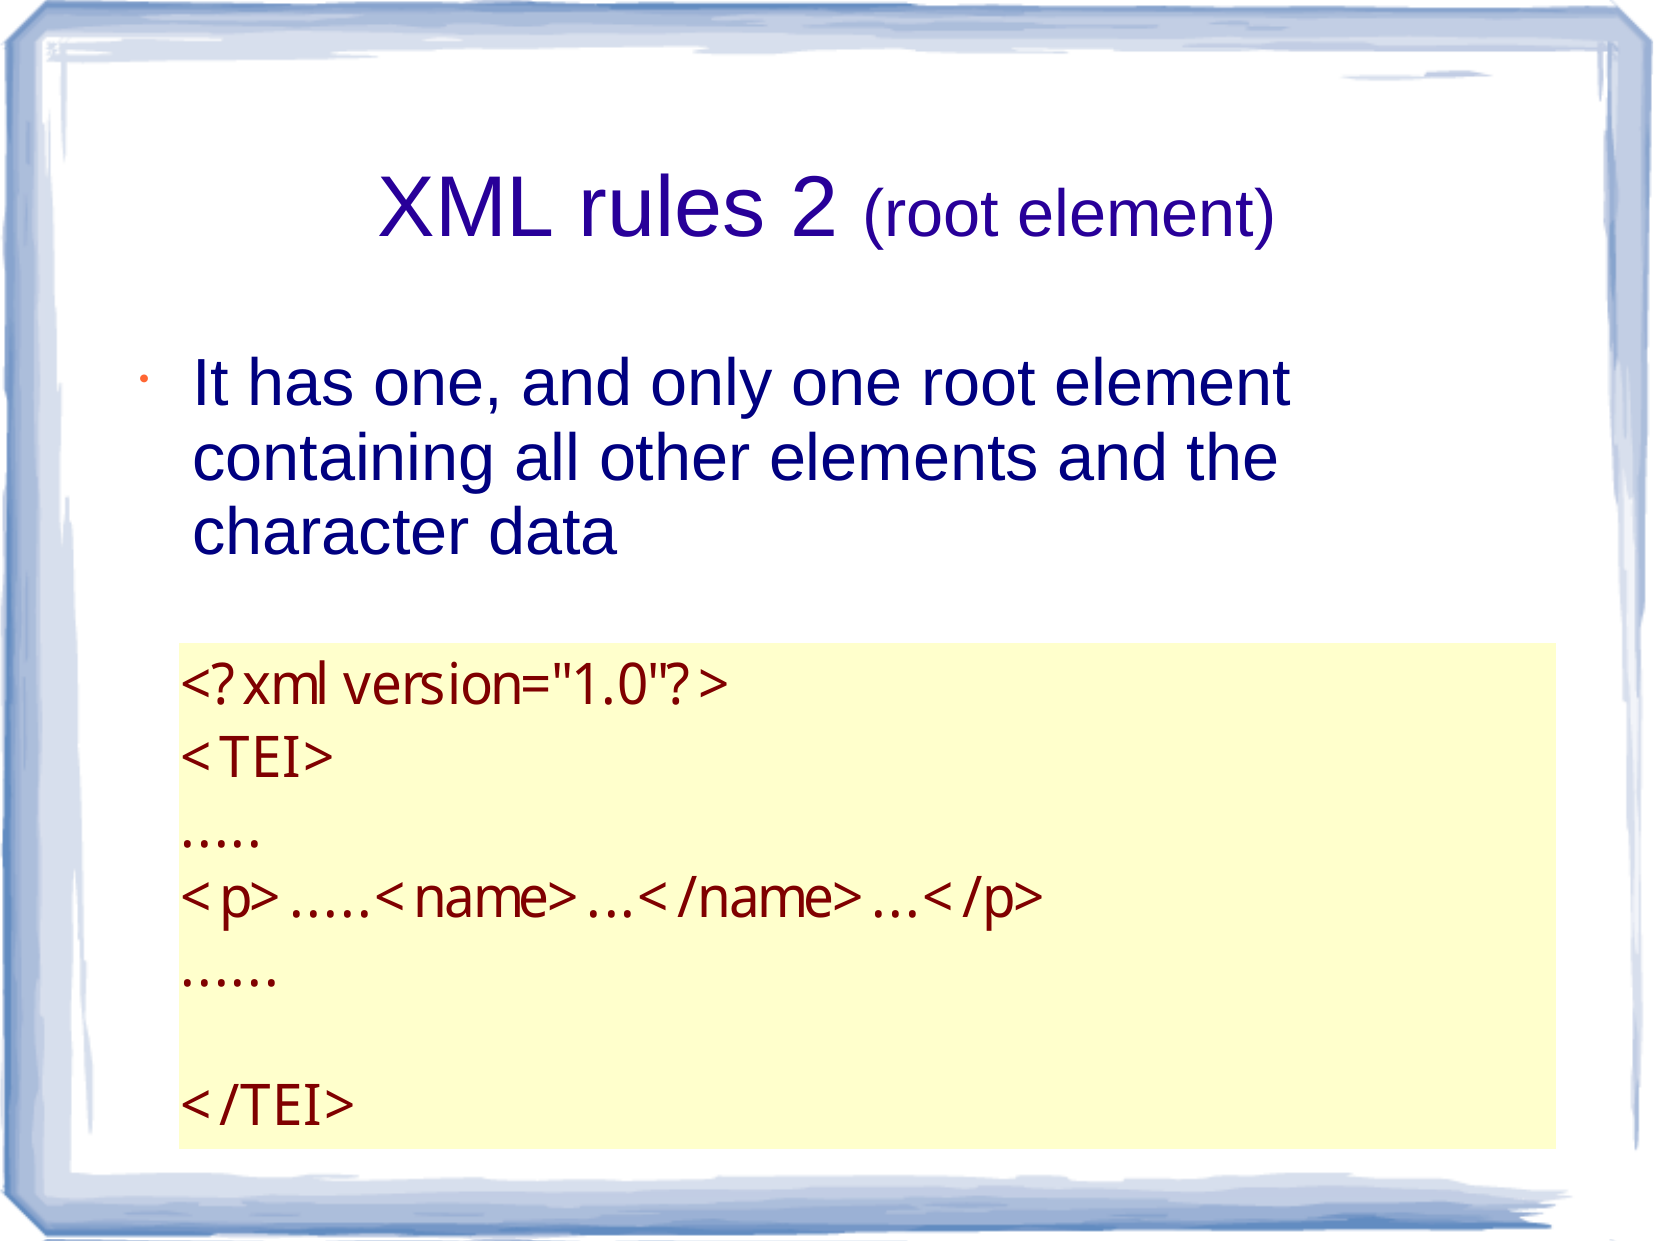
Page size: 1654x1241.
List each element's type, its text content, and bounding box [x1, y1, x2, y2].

picture [0, 0, 1654, 1241]
title XML rules 2 (root element) [121, 102, 1534, 311]
list It has one, and only one root element containing all other elements and the character data [121, 344, 1534, 1127]
chart [178, 643, 1557, 1150]
